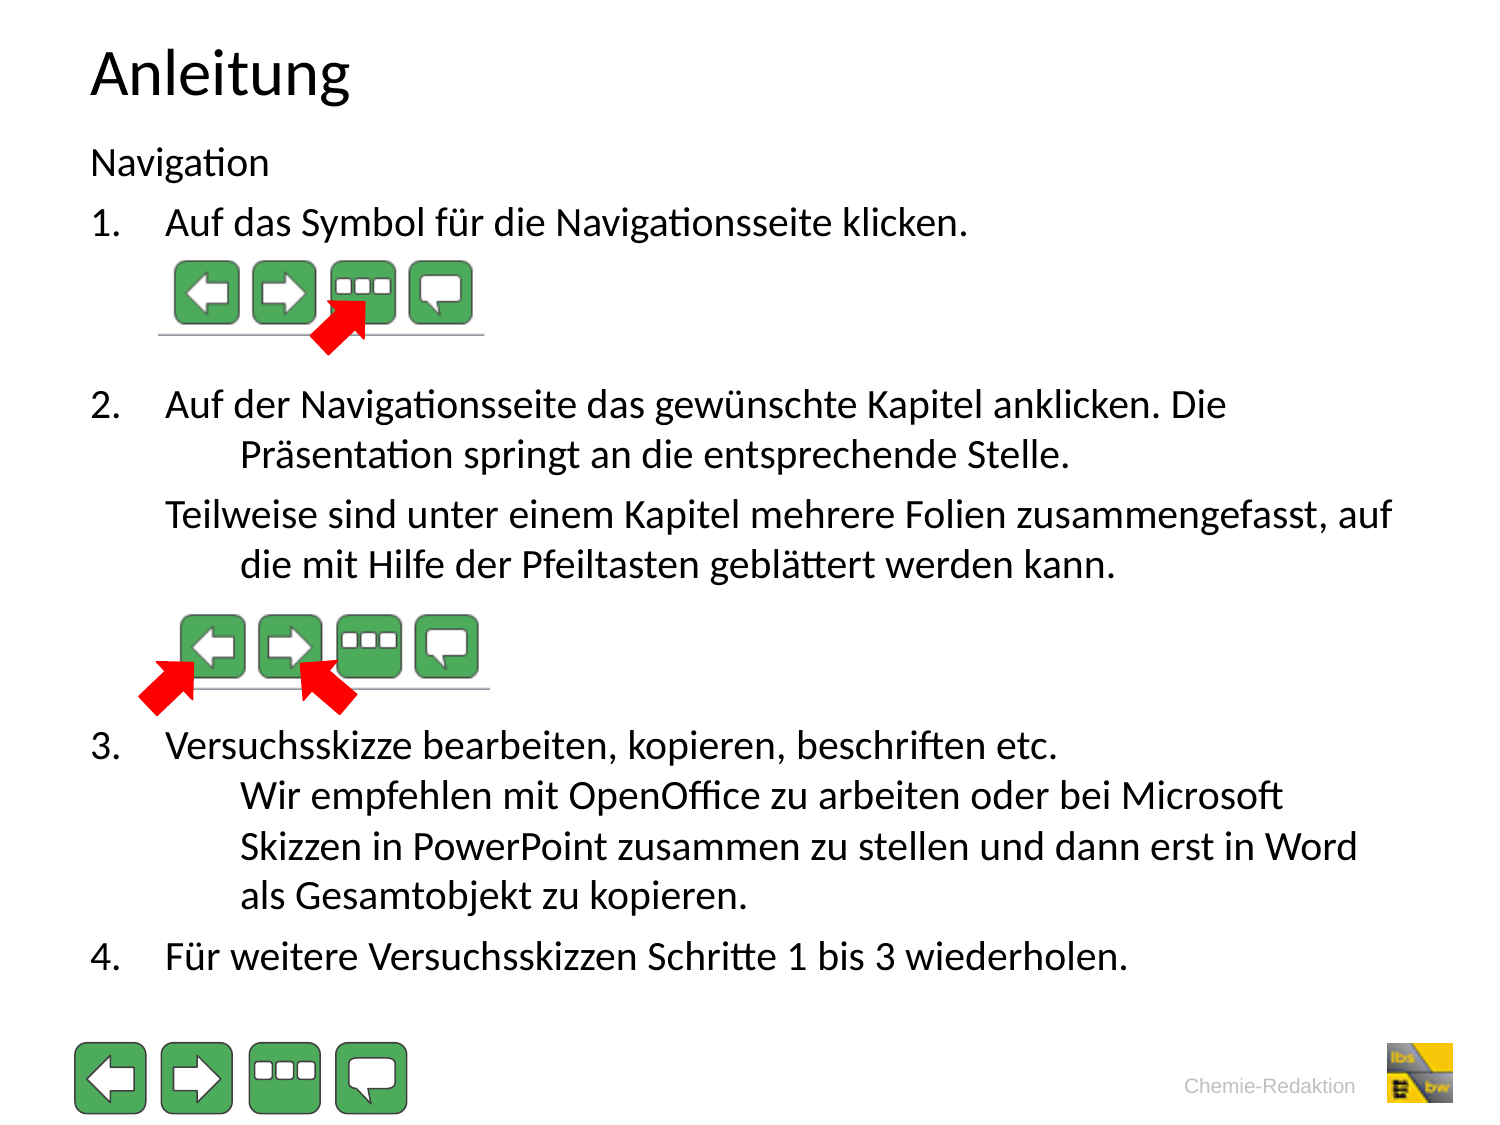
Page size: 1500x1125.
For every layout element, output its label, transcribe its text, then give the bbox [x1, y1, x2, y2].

text_box [300, 660, 357, 715]
text_box [310, 301, 365, 355]
picture [350, 331, 360, 336]
picture [163, 602, 491, 690]
list Navigation Auf das Symbol für die Navigationsseite klicken. Auf der Navigationsseite das gewünschte Kapitel anklicken. Die Präsentation springt an die entsprechende Stelle. Teilweise sind unter einem Kapitel mehrere Folien zusammengefasst, auf die mit Hilfe der Pfeiltasten geblättert werden kann. Versuchsskizze bearbeiten, kopieren, beschriften etc. Wir empfehlen mit OpenOffice zu arbeiten oder bei Microsoft Skizzen in PowerPoint zusammen zu stellen und dann erst in Word als Gesamtobjekt zu kopieren. Für weitere Versuchsskizzen Schritte 1 bis 3 wiederholen. [75, 127, 1426, 1005]
title Anleitung [75, 20, 1426, 110]
picture [1387, 1043, 1453, 1103]
text_box [138, 661, 194, 716]
picture [158, 248, 485, 336]
